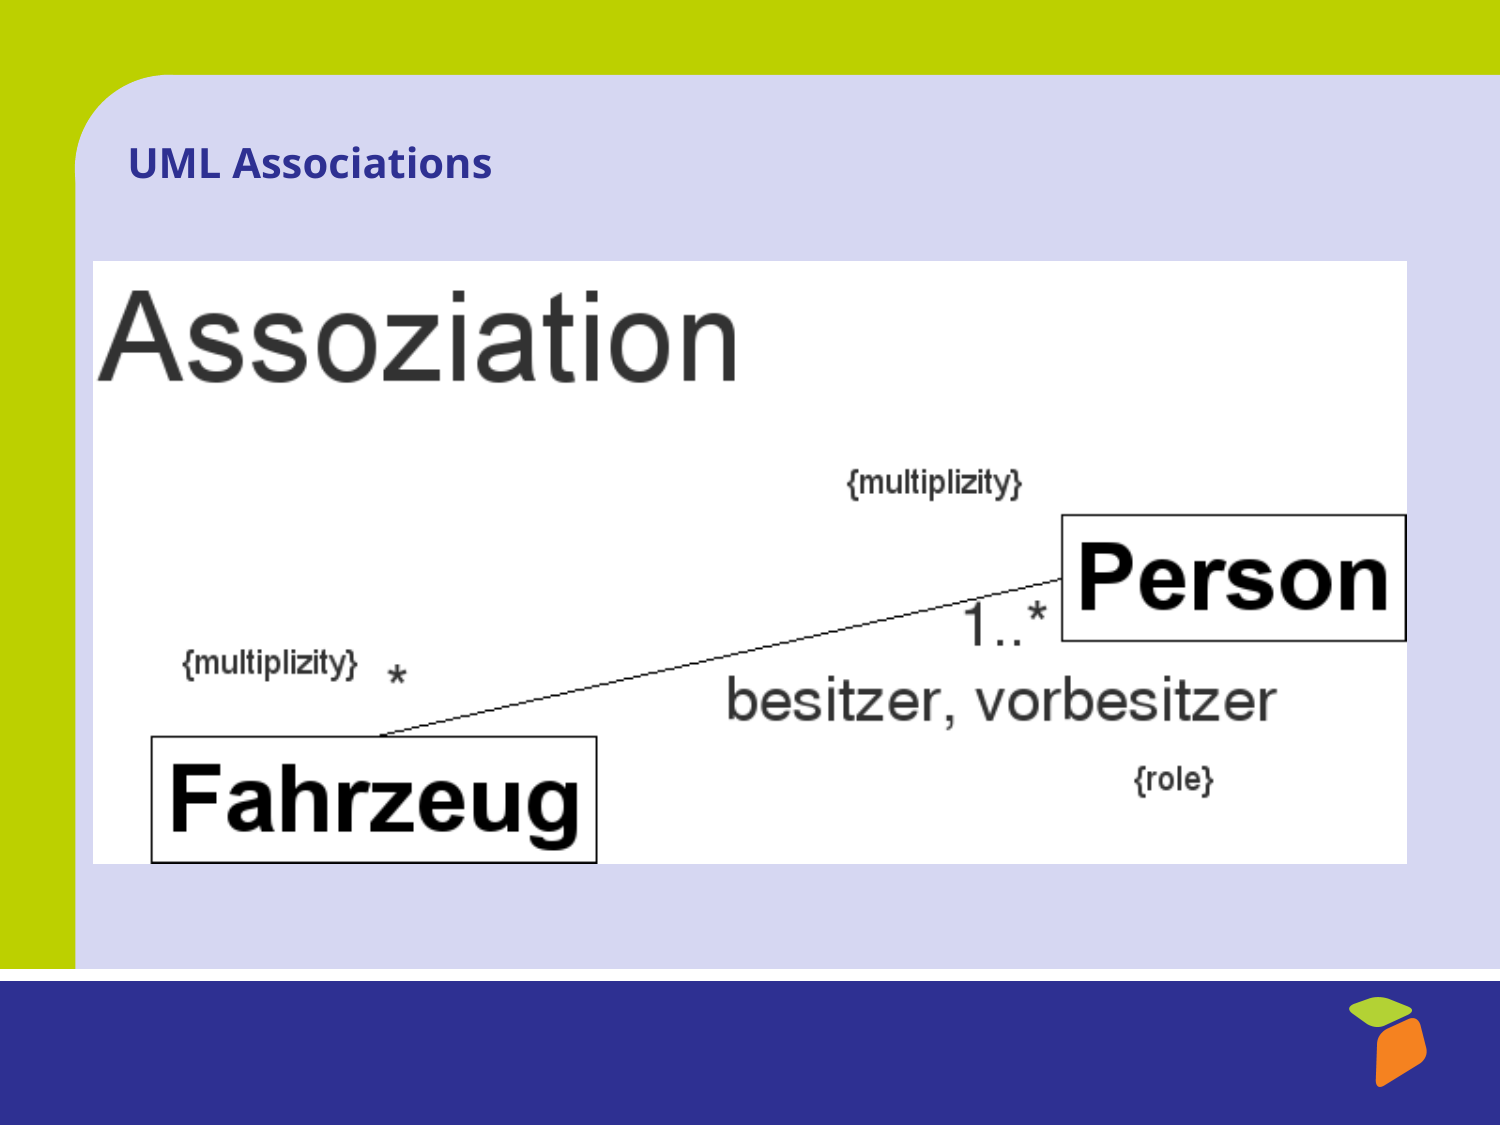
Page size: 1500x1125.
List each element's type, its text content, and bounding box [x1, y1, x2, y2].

picture [93, 261, 1407, 864]
picture [0, 981, 1500, 1125]
title UML Associations [112, 112, 1388, 213]
